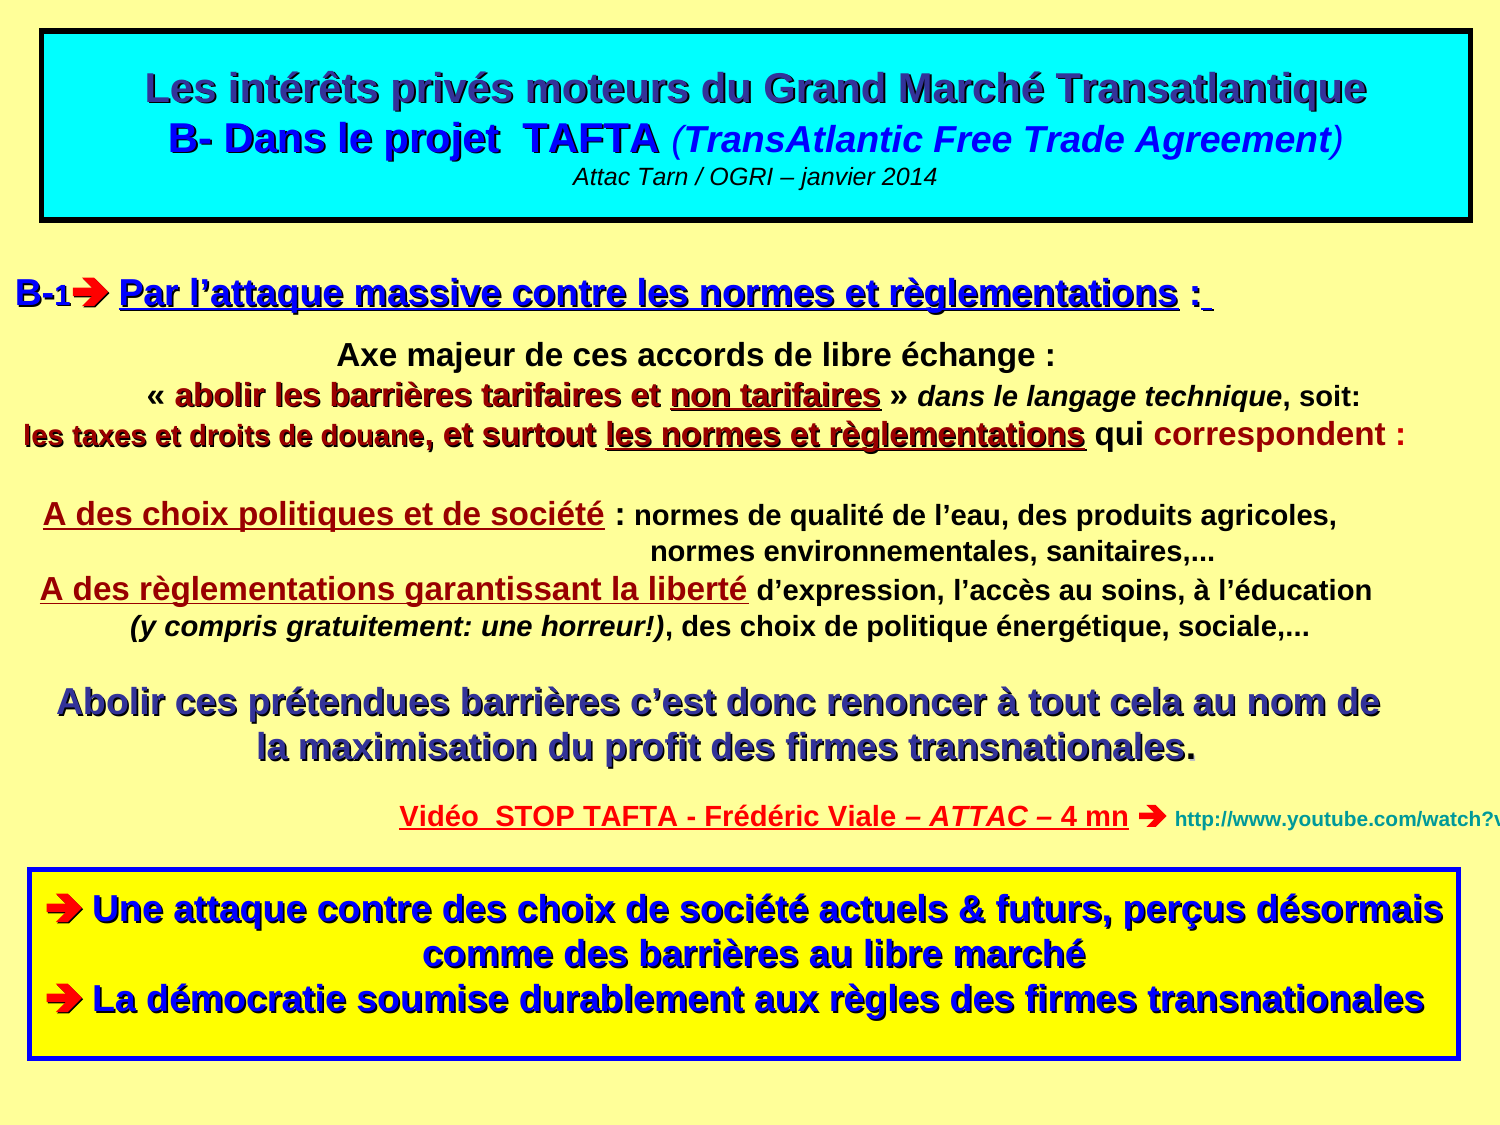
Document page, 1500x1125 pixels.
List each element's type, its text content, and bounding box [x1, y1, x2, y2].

text_box  Une attaque contre des choix de société actuels & futurs, perçus désormais comme des barrières au libre marché  La démocratie soumise durablement aux règles des firmes transnationales [29, 869, 1459, 1059]
text_box Vidéo STOP TAFTA - Frédéric Viale – ATTAC – 4 mn  http://www.youtube.com/watch?v=9jl4St1aCgc&feature=youtu.be [112, 786, 1129, 843]
text_box Les intérêts privés moteurs du Grand Marché Transatlantique B- Dans le projet TAFTA (TransAtlantic Free Trade Agreement) Attac Tarn / OGRI – janvier 2014 [41, 30, 1471, 220]
text_box B-1 Par l’attaque massive contre les normes et règlementations : Axe majeur de ces accords de libre échange : « abolir les barrières tarifaires et non tarifaires » dans le langage technique, soit: les taxes et droits de douane, et surtout les normes et règlementations qui correspondent : A des choix politiques et de société : normes de qualité de l’eau, des produits agricoles, normes environnementales, sanitaires,... A des règlementations garantissant la liberté d’expression, l’accès au soins, à l’éducation (y compris gratuitement: une horreur!), des choix de politique énergétique, sociale,... Abolir ces prétendues barrières c’est donc renoncer à tout cela au nom de la maximisation du profit des firmes transnationales. [0, 0, 1500, 1125]
